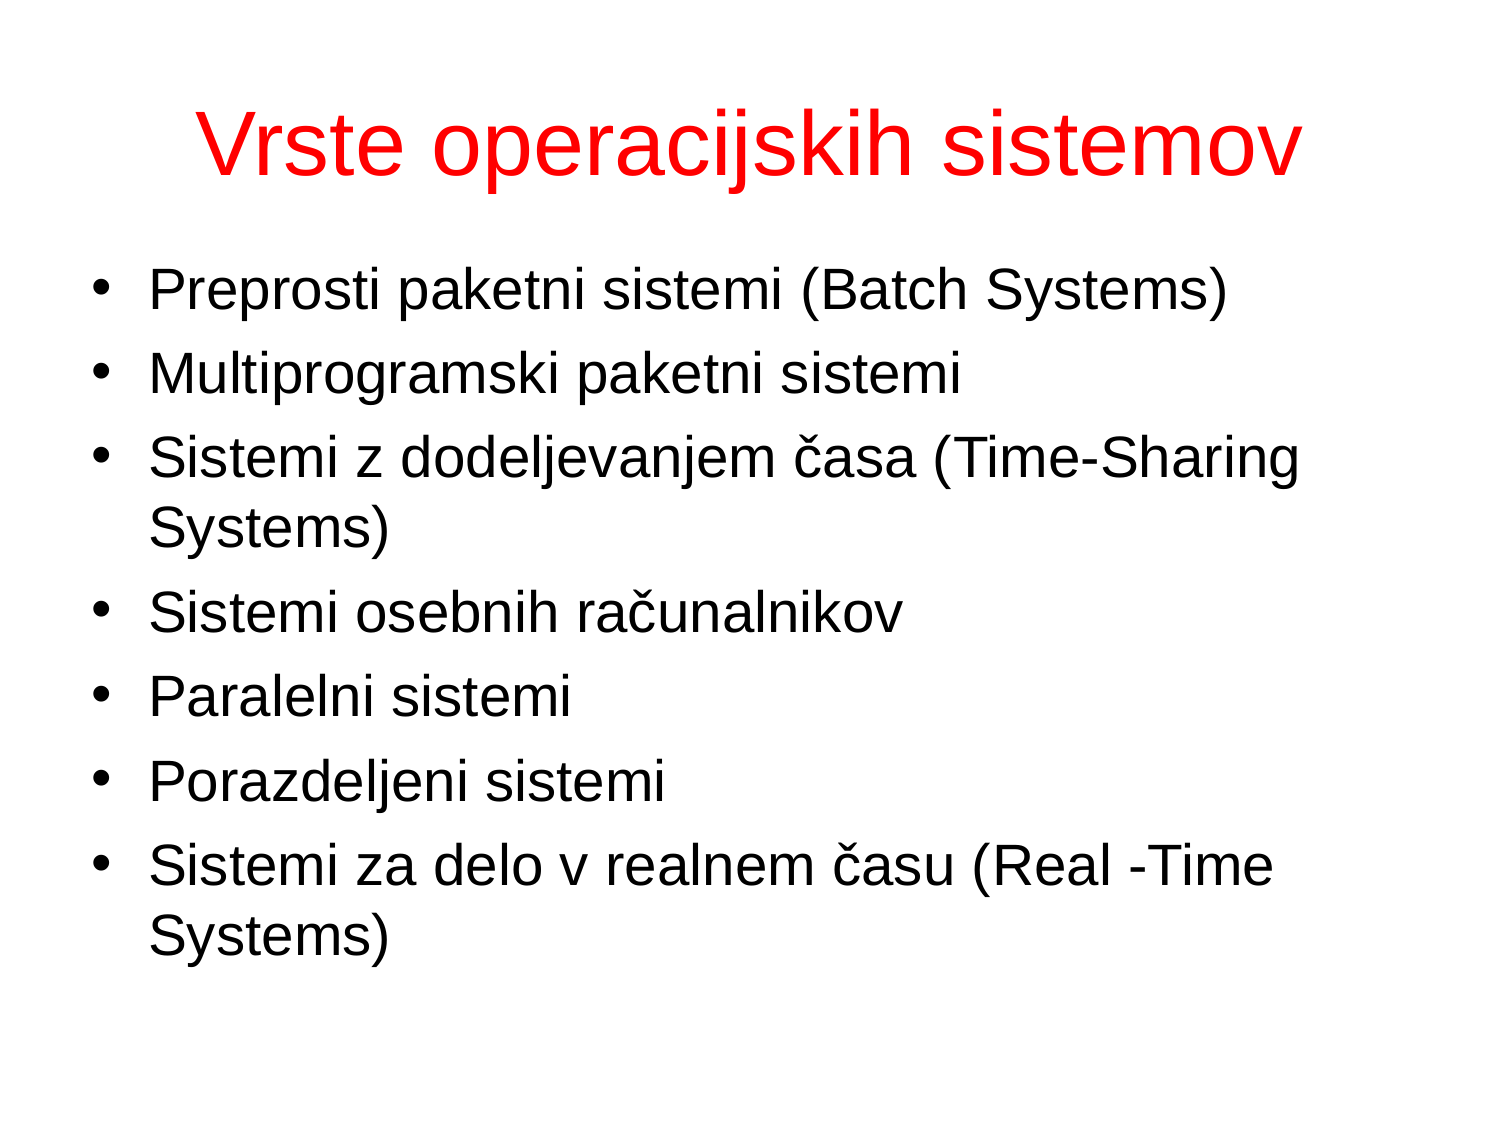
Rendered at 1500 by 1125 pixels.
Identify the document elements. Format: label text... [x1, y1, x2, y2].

list Preprosti paketni sistemi (Batch Systems) Multiprogramski paketni sistemi Sistemi z dodeljevanjem časa (Time-Sharing Systems) Sistemi osebnih računalnikov Paralelni sistemi Porazdeljeni sistemi Sistemi za delo v realnem času (Real -Time Systems) [76, 243, 1427, 986]
title Vrste operacijskih sistemov [75, 45, 1426, 233]
